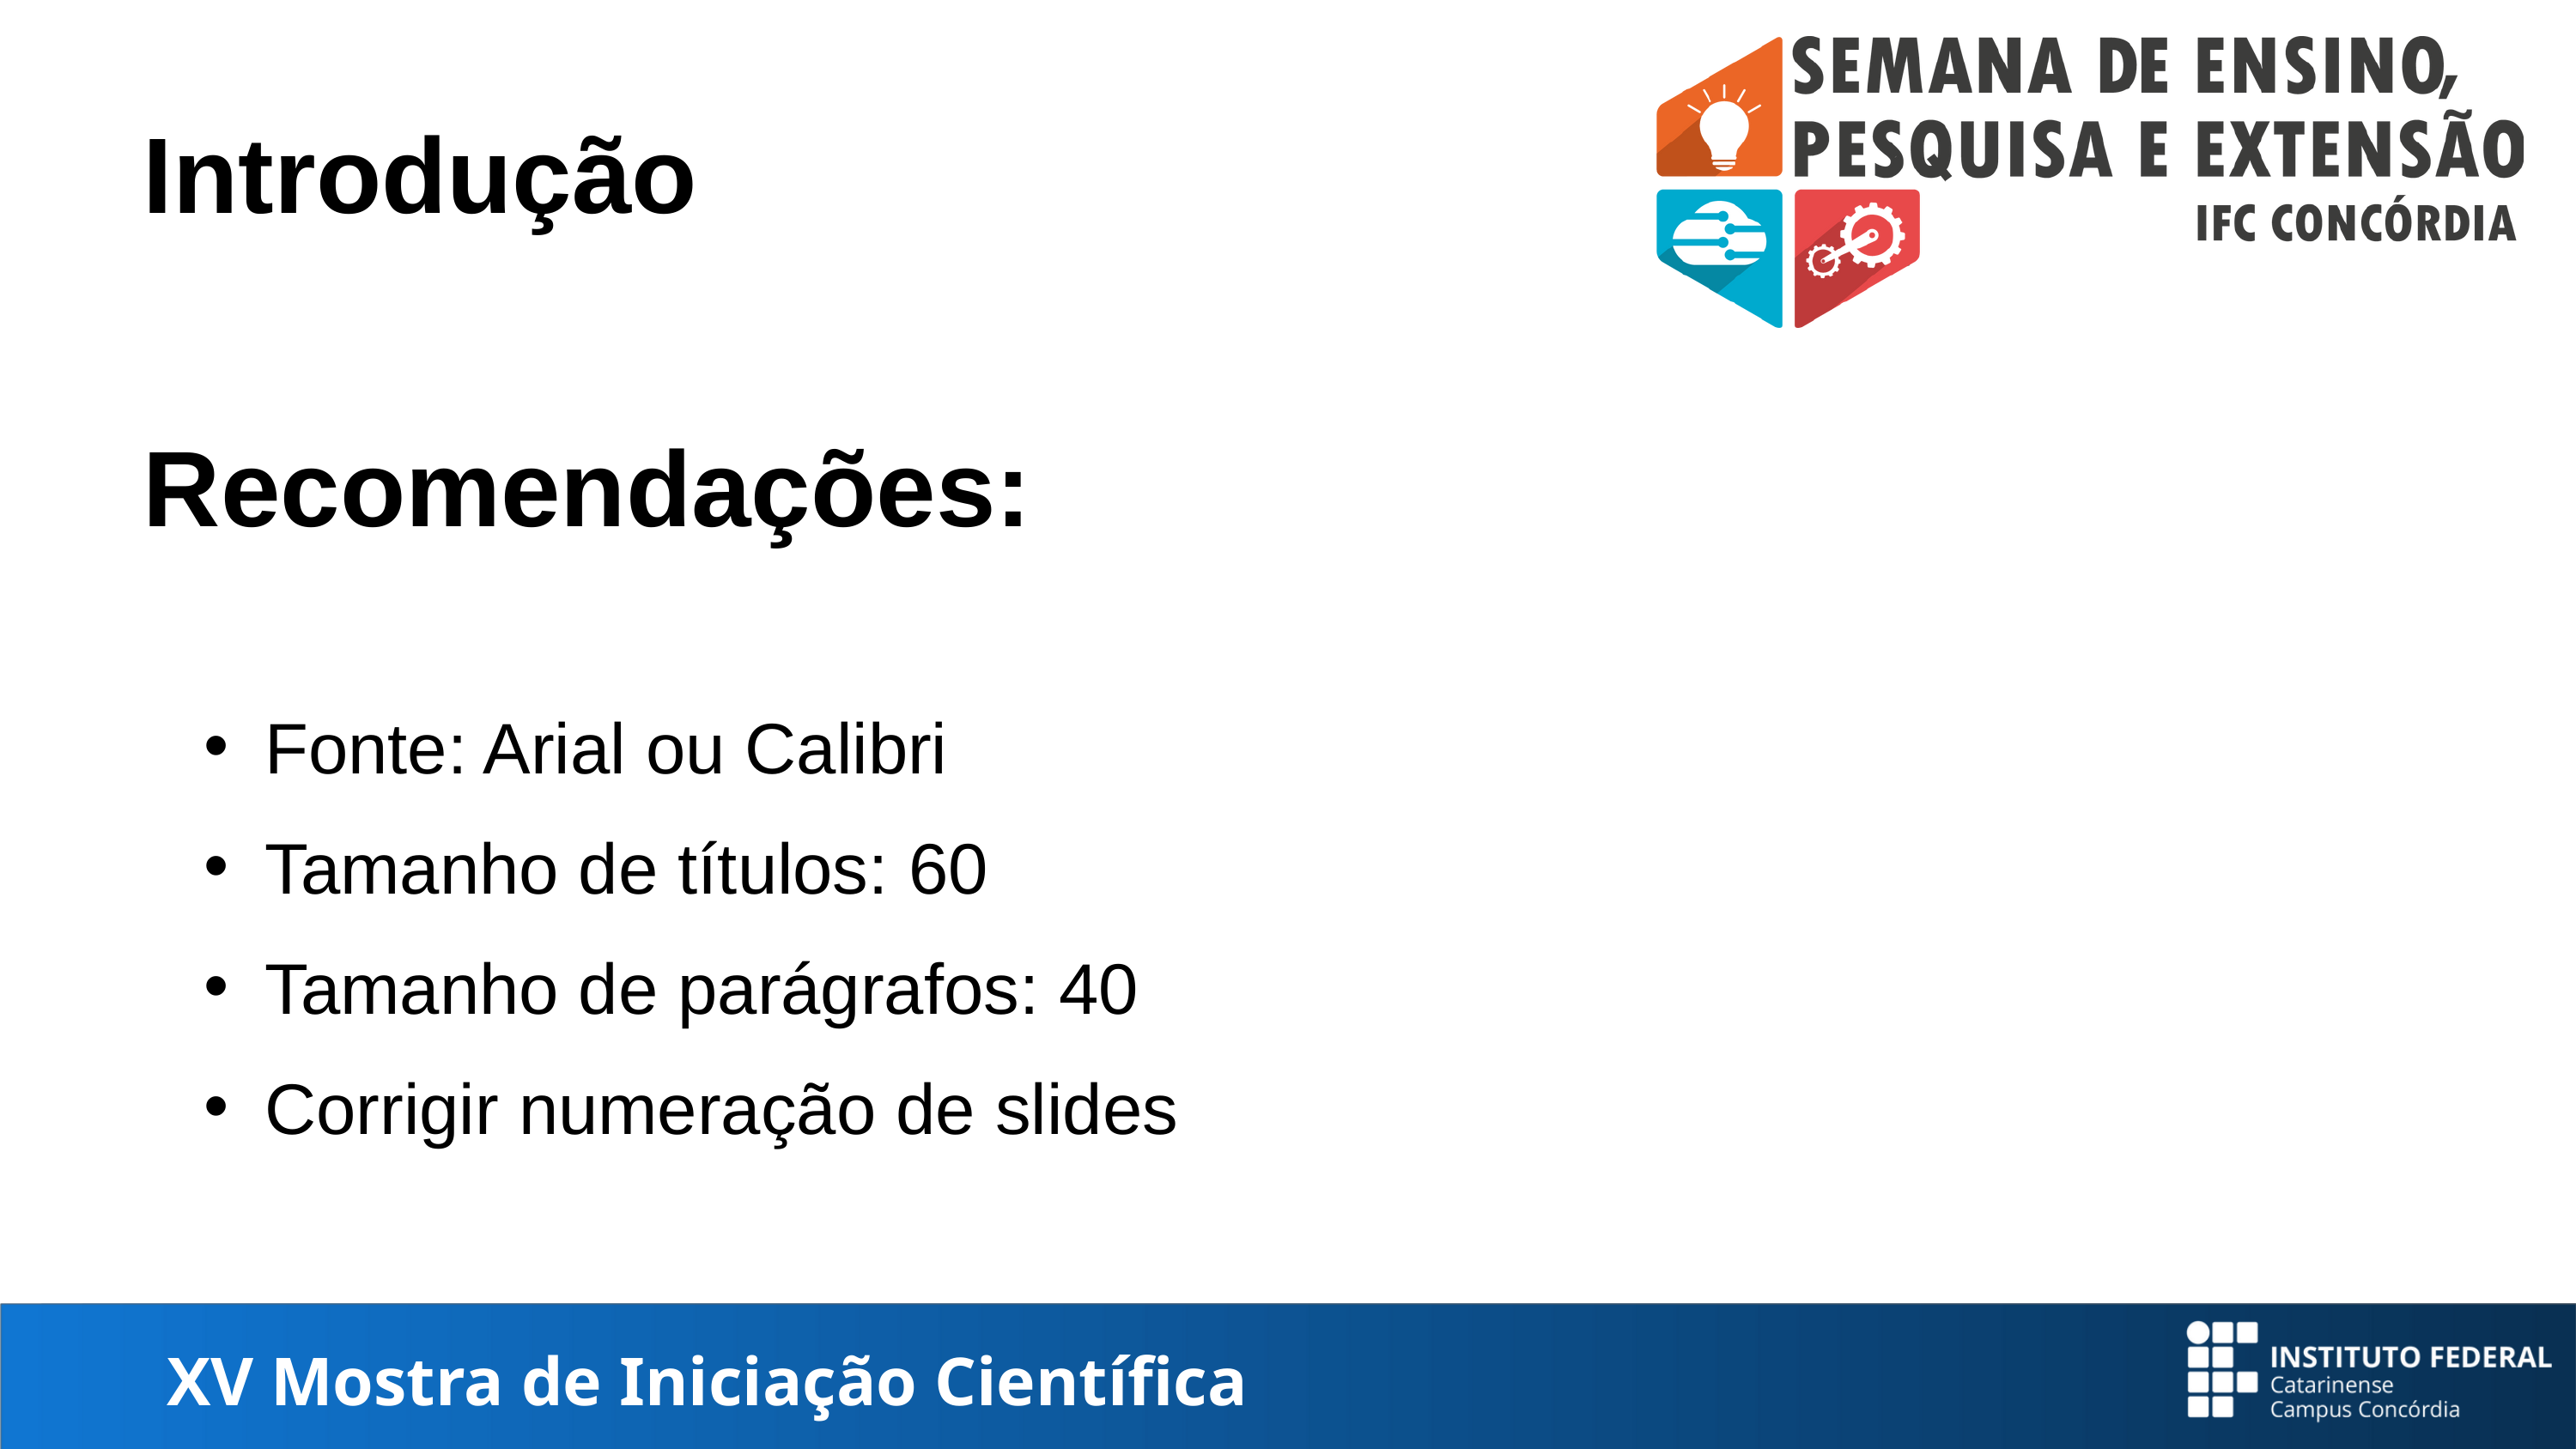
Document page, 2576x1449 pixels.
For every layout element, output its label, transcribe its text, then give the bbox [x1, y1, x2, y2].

text_box [1656, 36, 2524, 328]
text_box Introdução [143, 54, 820, 235]
text_box XV Mostra de Iniciação Científica [46, 1326, 1370, 1420]
text_box Recomendações: Fonte: Arial ou Calibri Tamanho de títulos: 60 Tamanho de parágrafos: 40 Corrigir numeração de slides [143, 367, 1625, 1149]
text_box [0, 1300, 2576, 1449]
